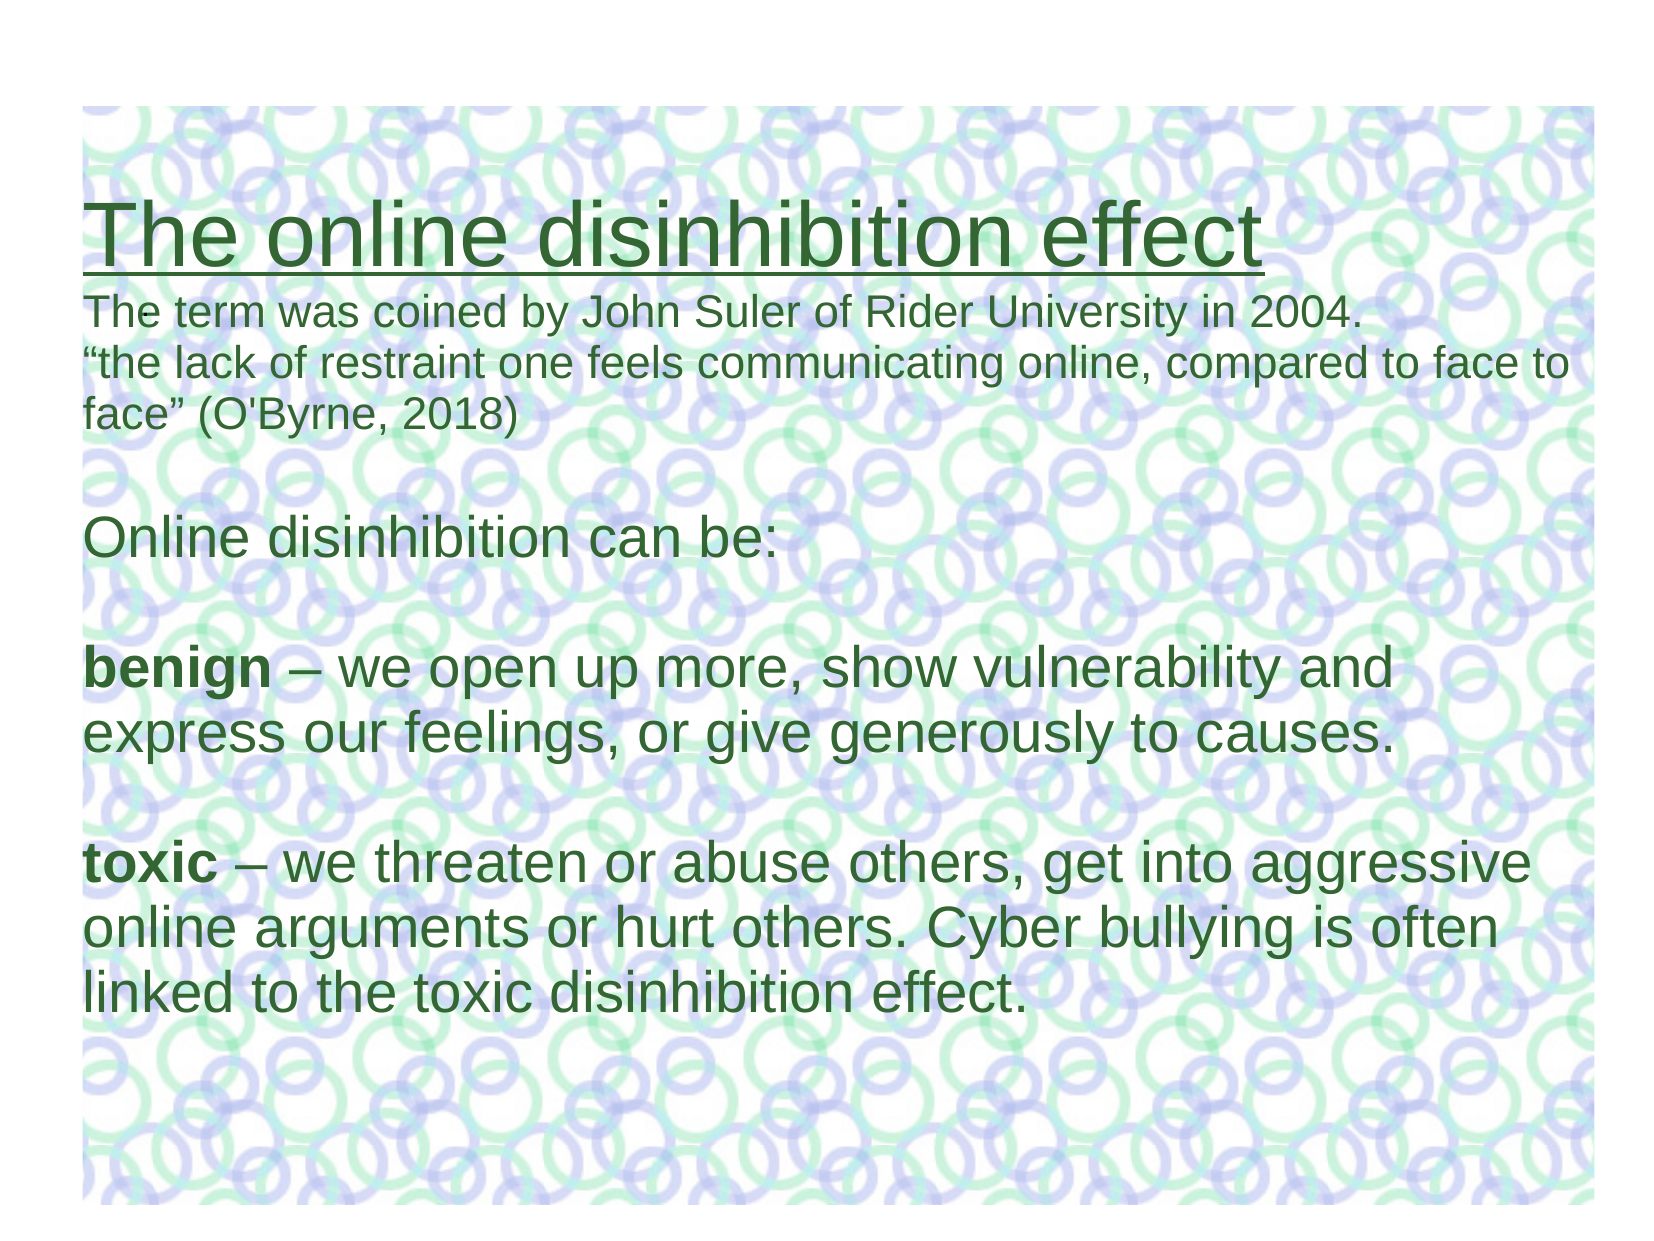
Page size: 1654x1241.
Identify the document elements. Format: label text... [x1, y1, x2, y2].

title The online disinhibition effect The term was coined by John Suler of Rider University in 2004. “the lack of restraint one feels communicating online, compared to face to face” (O'Byrne, 2018) Online disinhibition can be: benign – we open up more, show vulnerability and express our feelings, or give generously to causes. toxic – we threaten or abuse others, get into aggressive online arguments or hurt others. Cyber bullying is often linked to the toxic disinhibition effect. [82, 106, 1595, 1205]
list . [70, 290, 1559, 1109]
